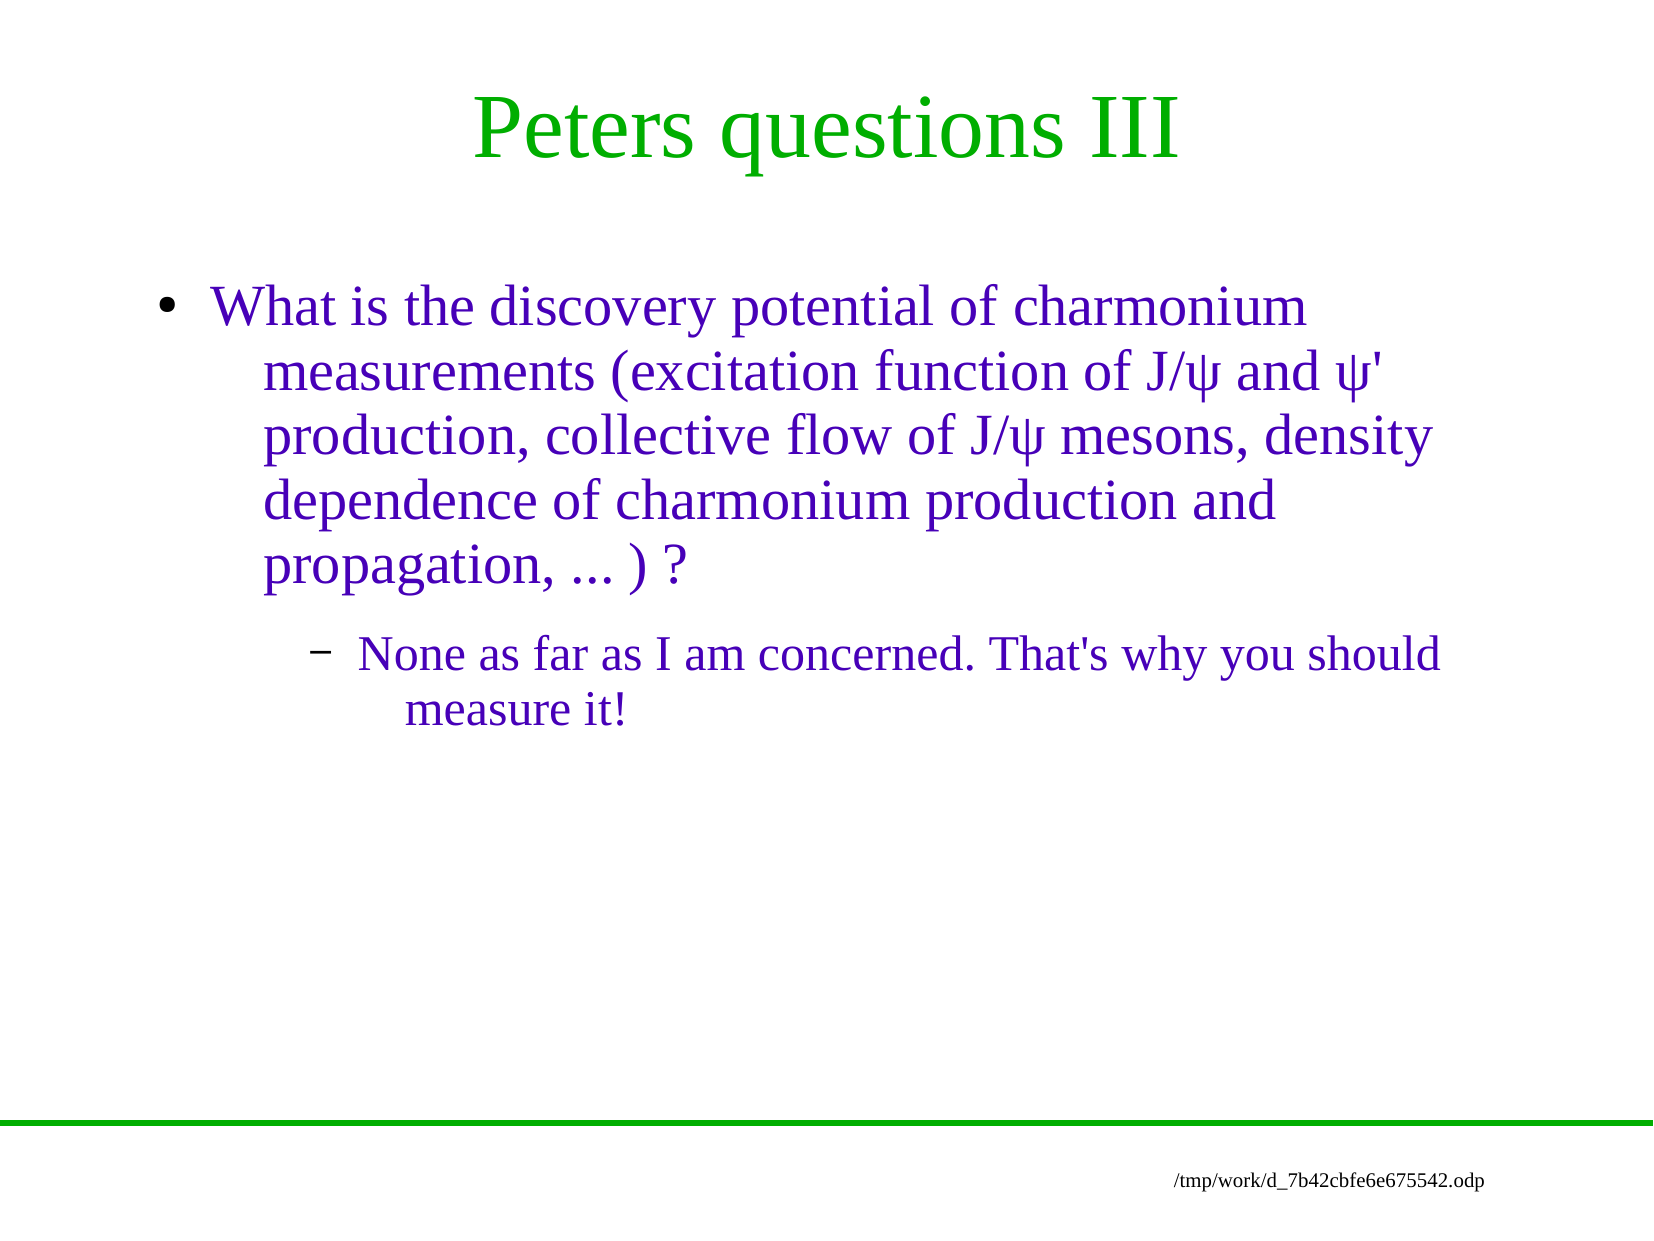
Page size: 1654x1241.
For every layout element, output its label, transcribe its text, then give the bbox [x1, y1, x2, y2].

title Peters questions III [121, 23, 1534, 231]
list What is the discovery potential of charmonium measurements (excitation function of J/ψ and ψ' production, collective flow of J/ψ mesons, density dependence of charmonium production and propagation, ... ) ? None as far as I am concerned. That's why you should measure it! [121, 273, 1534, 1055]
